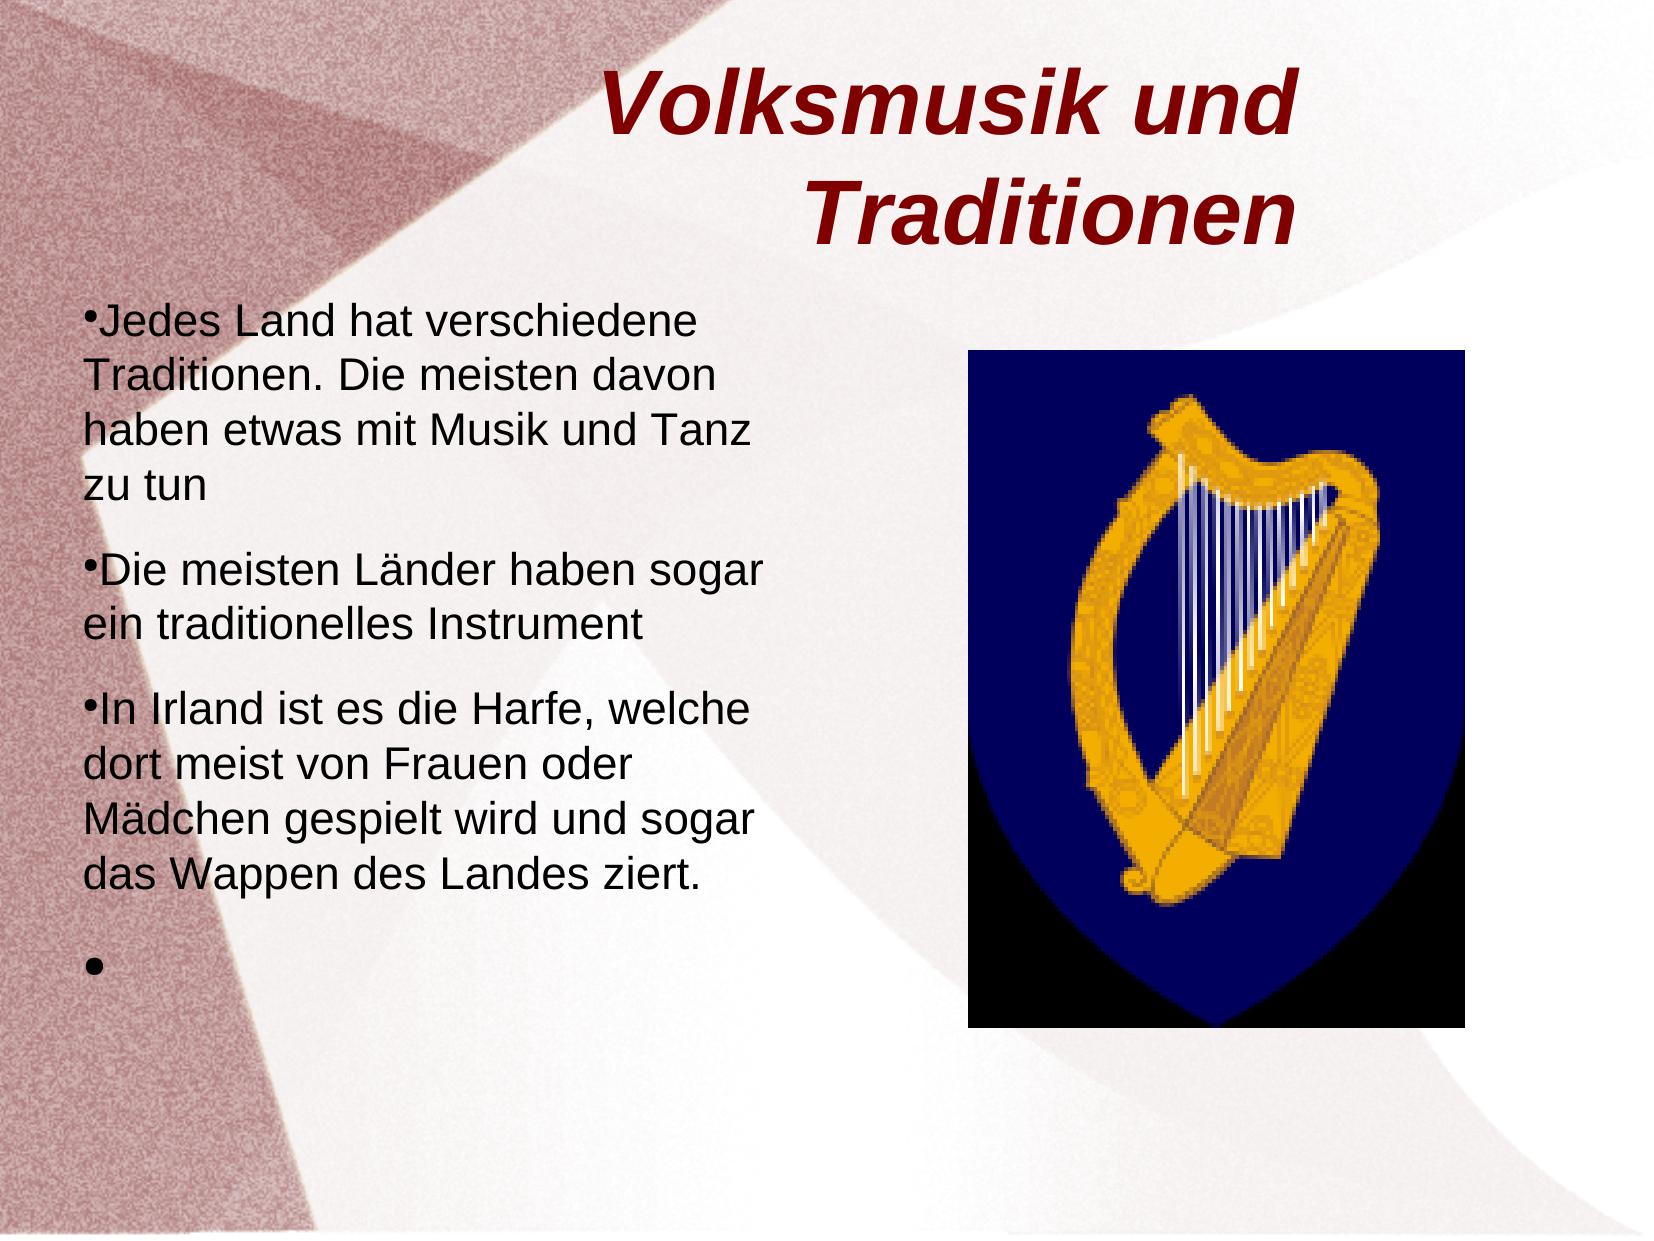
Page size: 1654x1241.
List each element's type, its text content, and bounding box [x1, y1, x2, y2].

picture [968, 350, 1465, 1028]
list Jedes Land hat verschiedene Traditionen. Die meisten davon haben etwas mit Musik und Tanz zu tun Die meisten Länder haben sogar ein traditionelles Instrument In Irland ist es die Harfe, welche dort meist von Frauen oder Mädchen gespielt wird und sogar das Wappen des Landes ziert. [82, 290, 809, 1015]
title Volksmusik und Traditionen [596, 49, 1607, 257]
